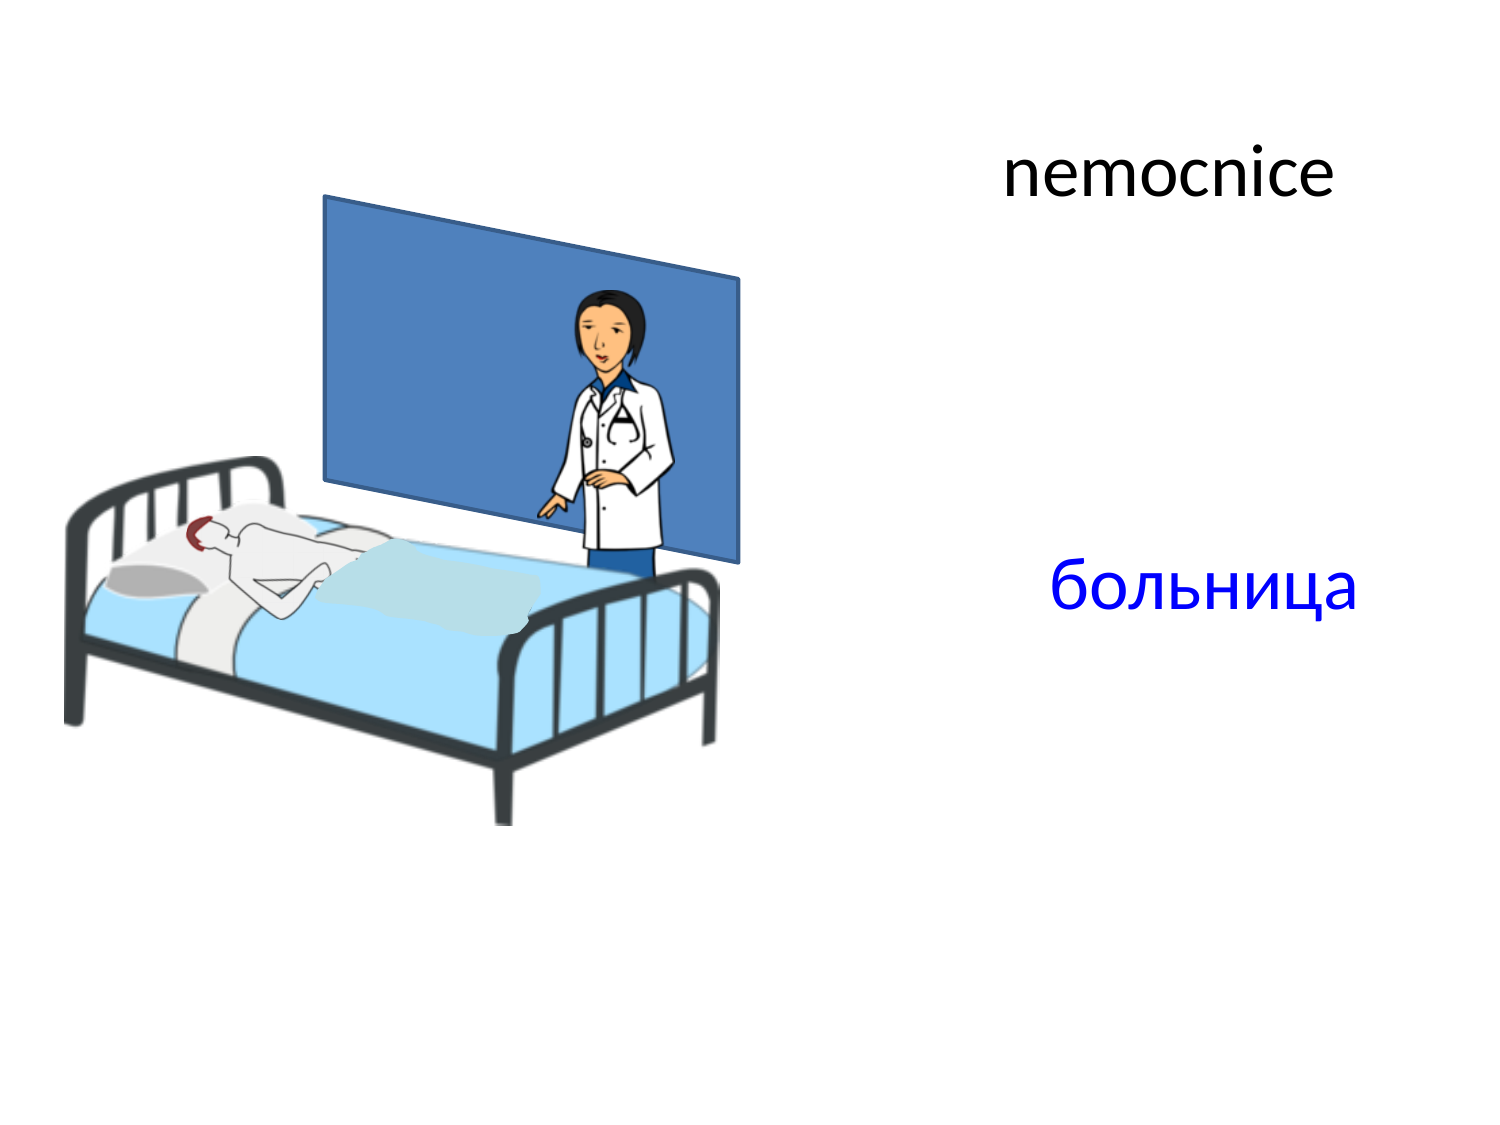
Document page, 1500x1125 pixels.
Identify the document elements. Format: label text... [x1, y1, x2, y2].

text_box [324, 196, 739, 563]
text_box nemocnice [987, 113, 1352, 219]
text_box больница [1034, 527, 1375, 633]
text_box [314, 538, 541, 636]
picture [64, 290, 720, 826]
